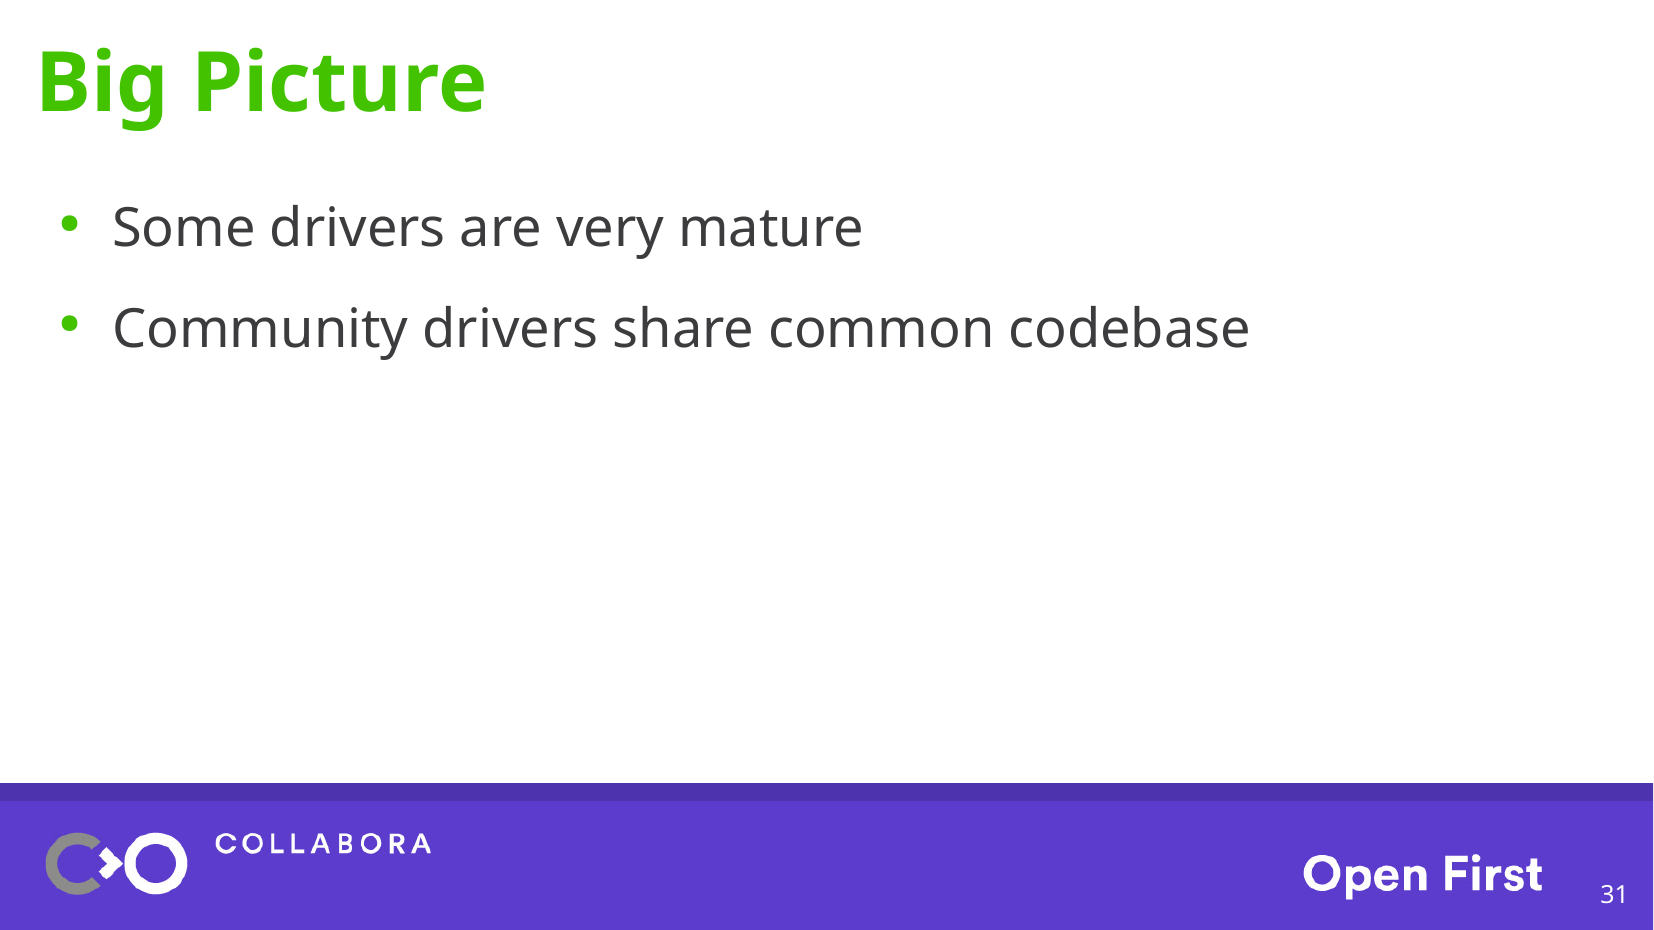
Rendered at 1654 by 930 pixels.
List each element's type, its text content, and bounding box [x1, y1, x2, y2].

title Big Picture [35, 28, 1608, 192]
list Some drivers are very mature Community drivers share common codebase [41, 160, 1613, 804]
picture [0, 0, 1654, 930]
